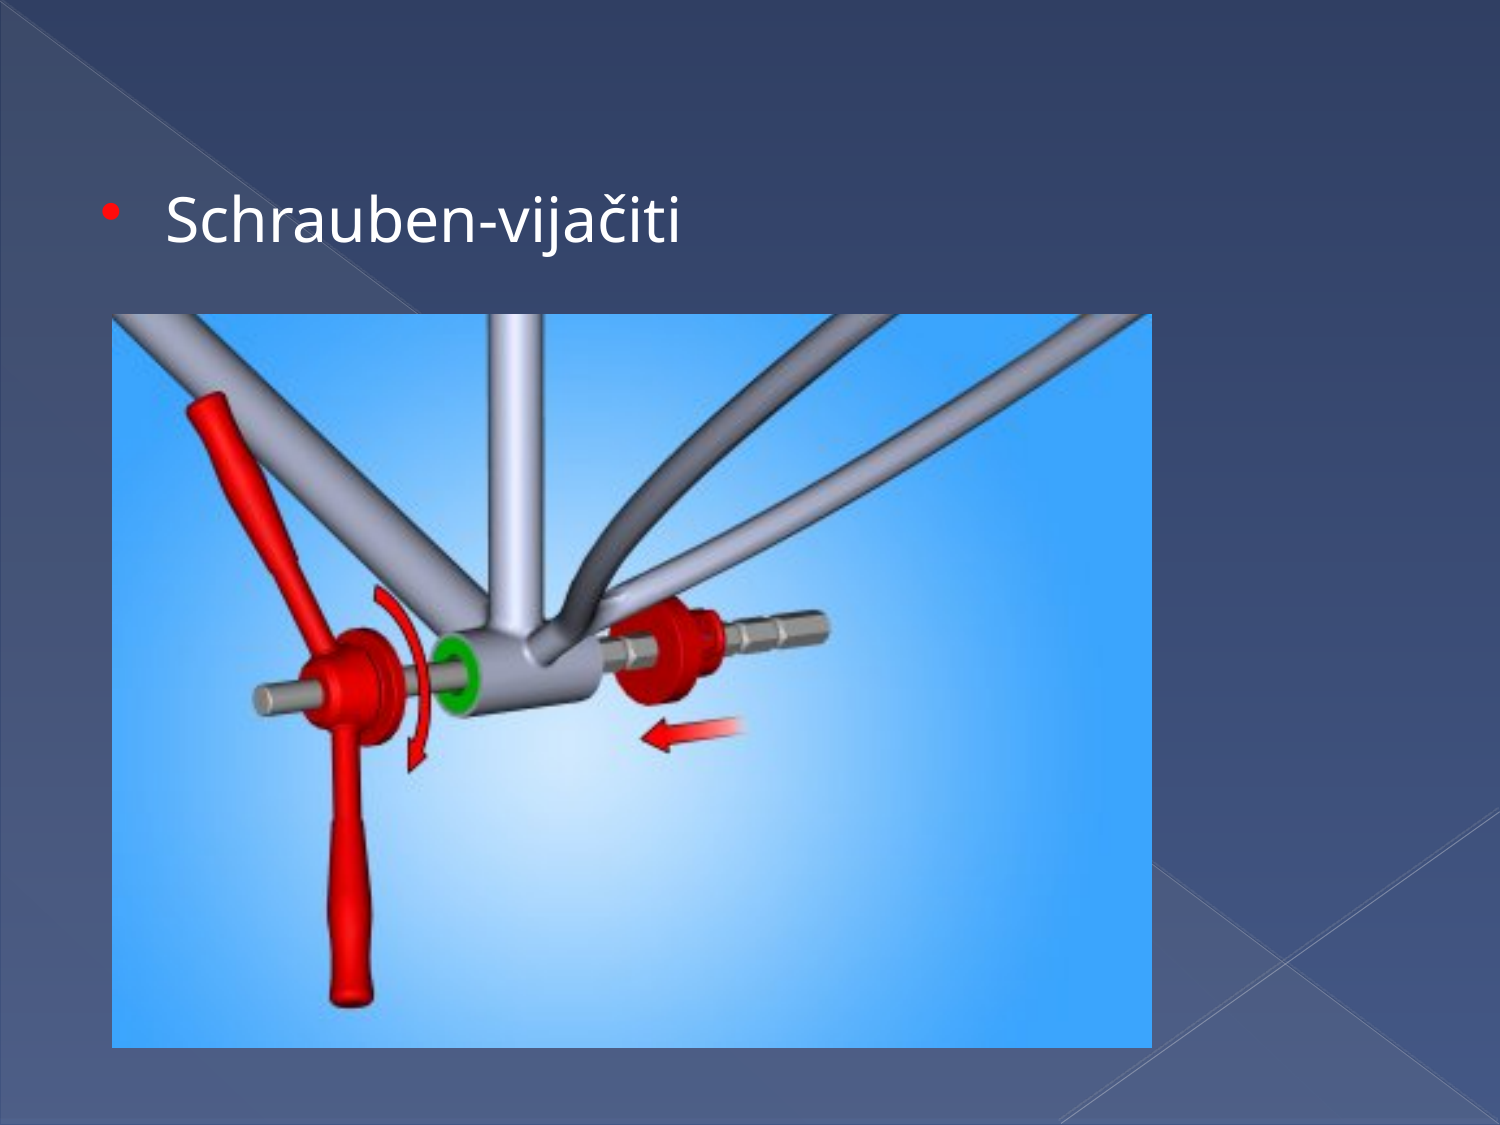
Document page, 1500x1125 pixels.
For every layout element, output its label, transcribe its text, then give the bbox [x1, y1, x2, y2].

list Schrauben-vijačiti [76, 172, 1427, 923]
picture [112, 314, 1152, 1048]
